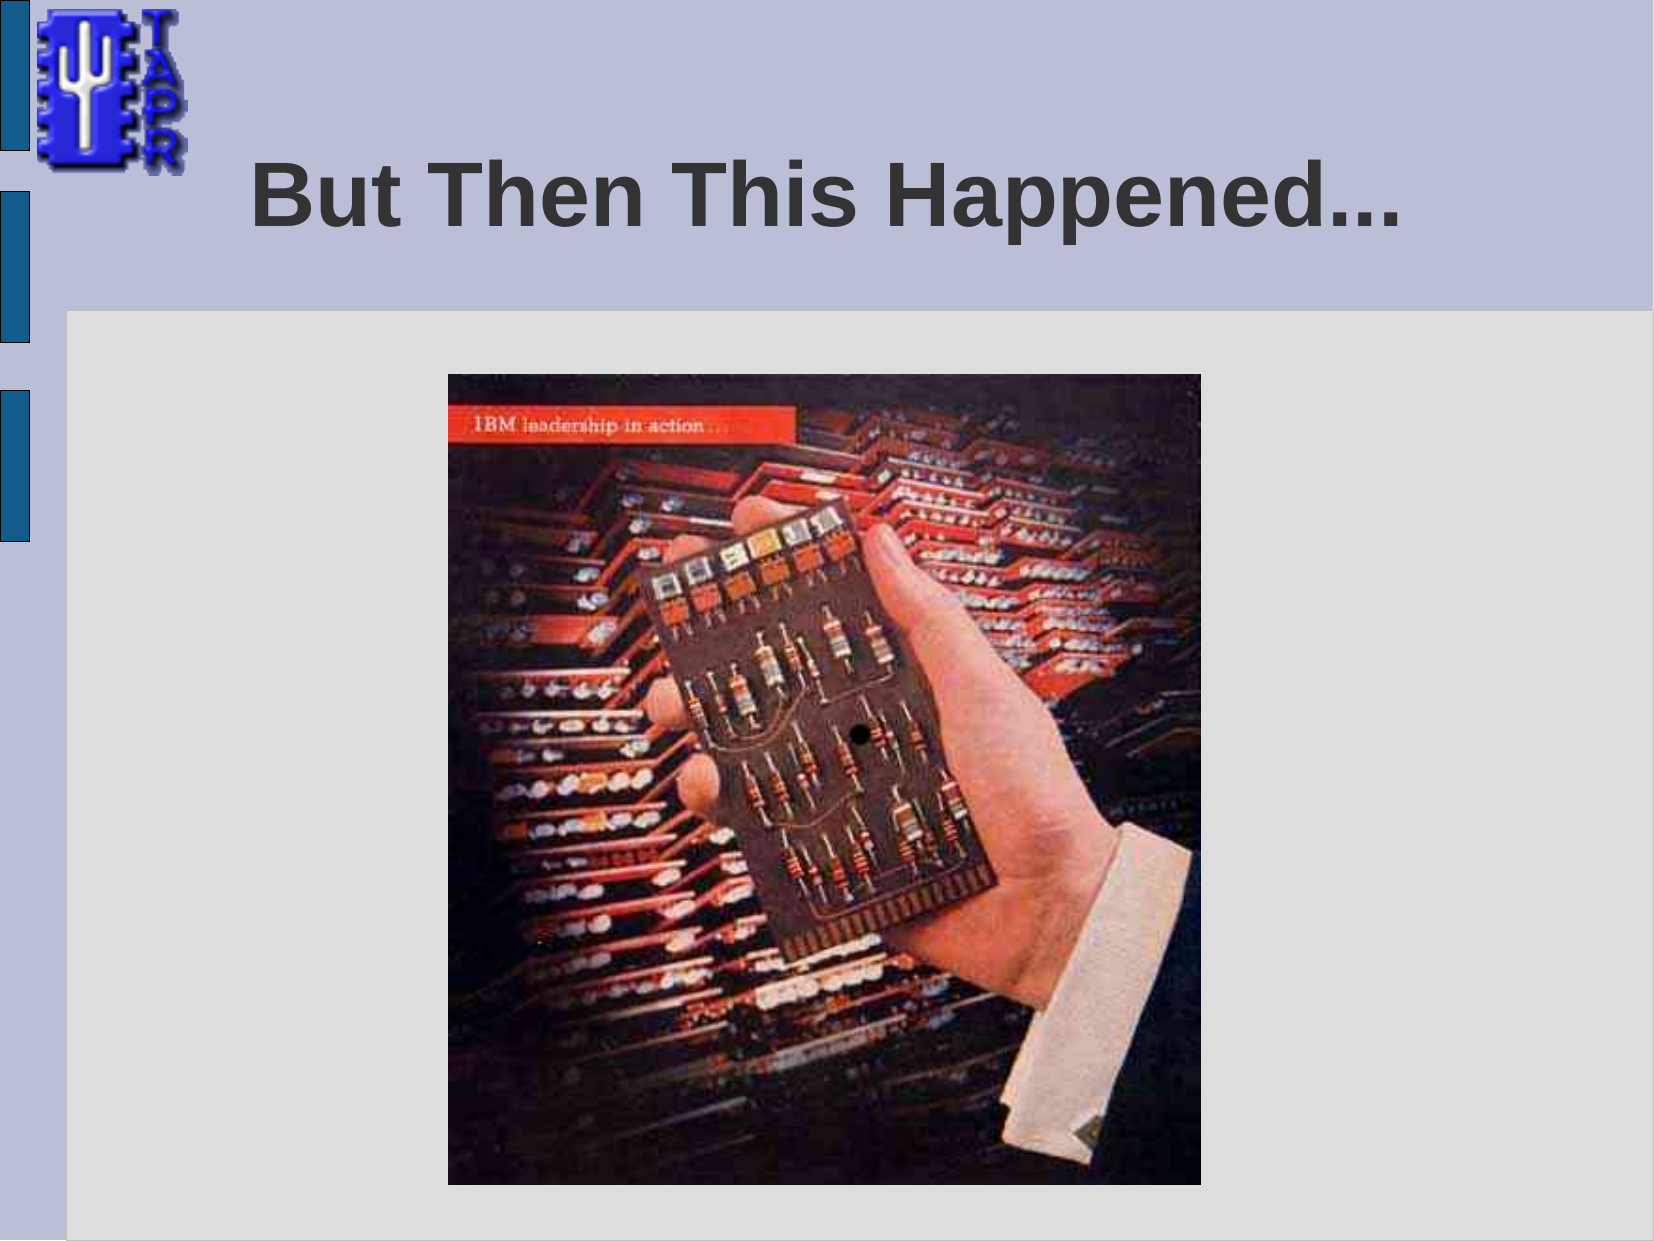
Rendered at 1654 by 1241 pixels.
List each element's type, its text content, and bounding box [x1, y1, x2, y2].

picture [37, 9, 188, 176]
picture [448, 374, 1201, 1186]
title But Then This Happened... [121, 91, 1534, 299]
